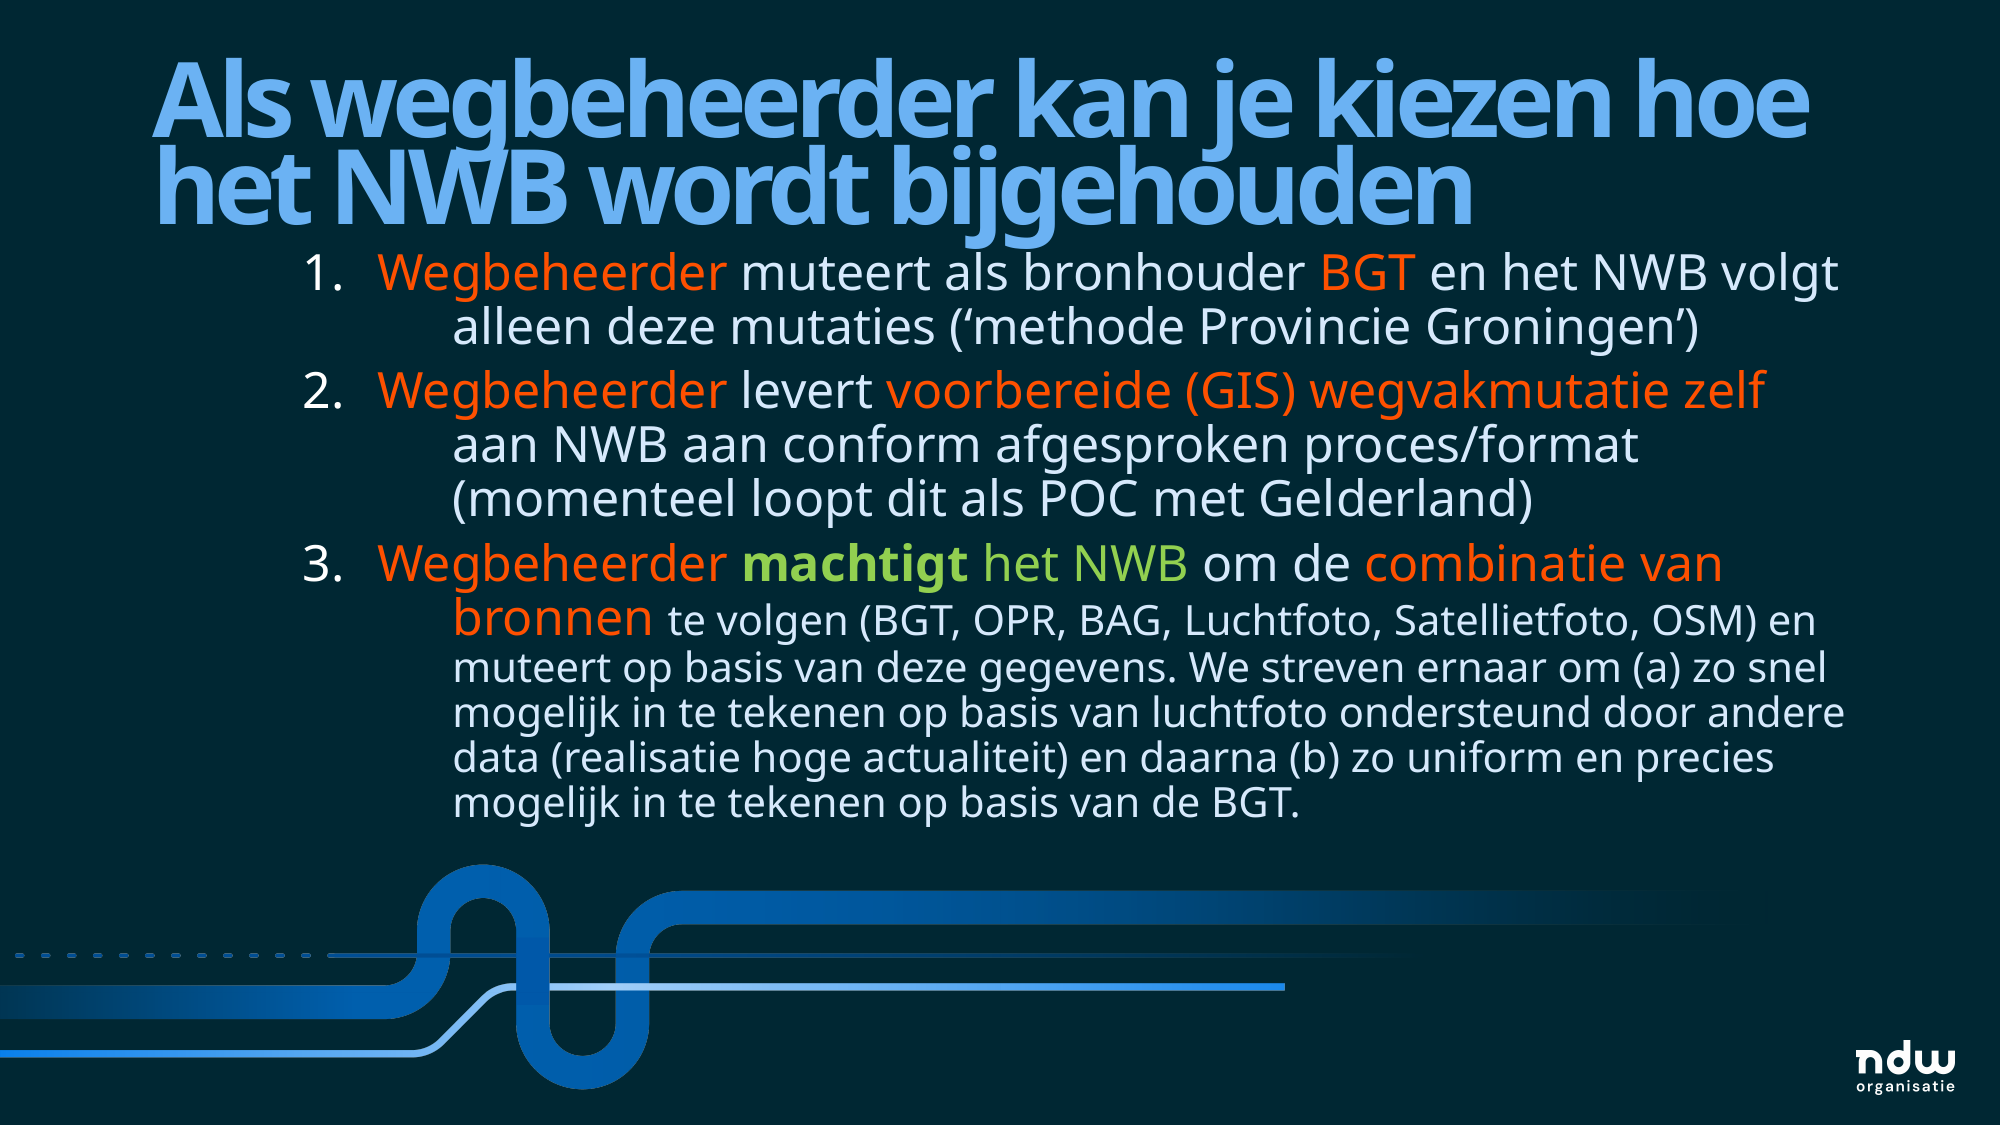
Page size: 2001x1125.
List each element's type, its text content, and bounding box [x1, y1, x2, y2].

list Wegbeheerder muteert als bronhouder BGT en het NWB volgt alleen deze mutaties (‘methode Provincie Groningen’) Wegbeheerder levert voorbereide (GIS) wegvakmutatie zelf aan NWB aan conform afgesproken proces/format (momenteel loopt dit als POC met Gelderland) Wegbeheerder machtigt het NWB om de combinatie van bronnen te volgen (BGT, OPR, BAG, Luchtfoto, Satellietfoto, OSM) en muteert op basis van deze gegevens. We streven ernaar om (a) zo snel mogelijk in te tekenen op basis van luchtfoto ondersteund door andere data (realisatie hoge actualiteit) en daarna (b) zo uniform en precies mogelijk in te tekenen op basis van de BGT. [137, 239, 1863, 1014]
title Als wegbeheerder kan je kiezen hoe het NWB wordt bijgehouden [137, 59, 1863, 239]
